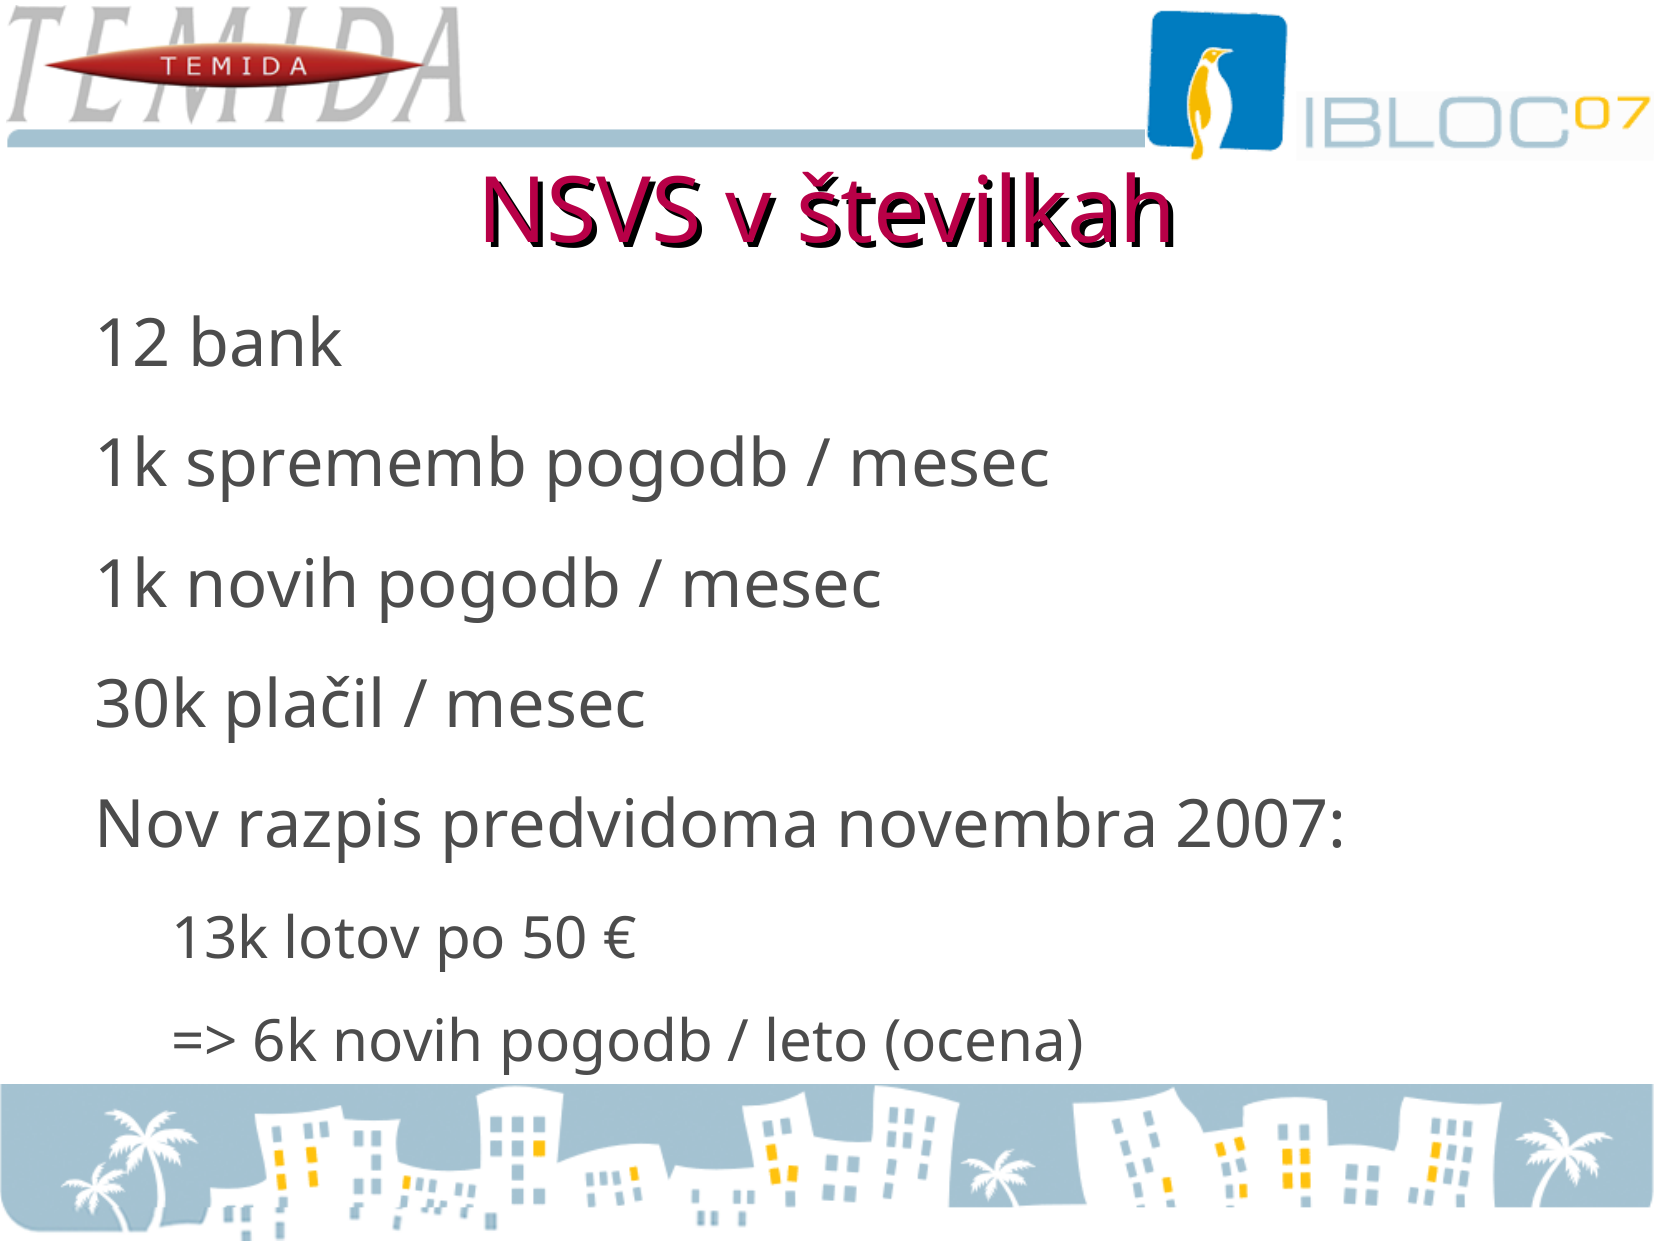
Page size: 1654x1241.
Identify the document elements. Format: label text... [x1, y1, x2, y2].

picture [0, 1084, 1654, 1241]
list 12 bank 1k sprememb pogodb / mesec 1k novih pogodb / mesec 30k plačil / mesec Nov razpis predvidoma novembra 2007: 13k lotov po 50 € => 6k novih pogodb / leto (ocena) [76, 295, 1565, 1078]
title NSVS v številkah [0, 118, 1654, 296]
picture [6, 5, 1654, 118]
